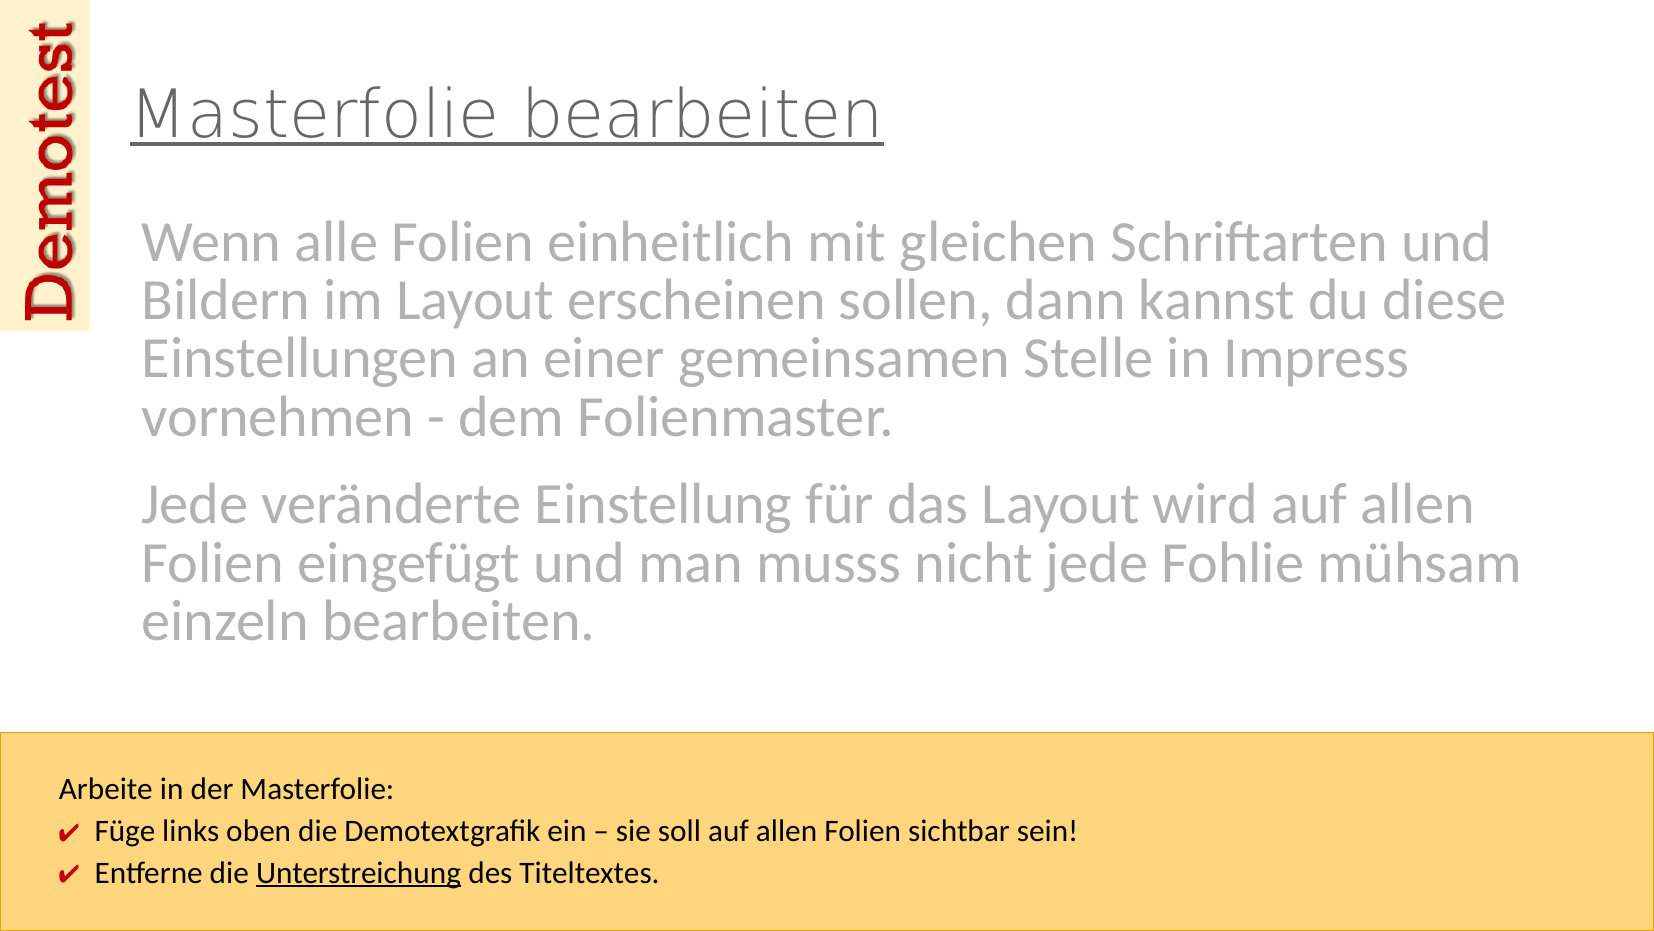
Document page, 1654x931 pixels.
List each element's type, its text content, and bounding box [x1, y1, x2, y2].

text_box Arbeite in der Masterfolie: Füge links oben die Demotextgrafik ein – sie soll auf allen Folien sichtbar sein! Entferne die Unterstreichung des Titeltextes. [0, 732, 1654, 931]
picture [0, 0, 90, 331]
list Wenn alle Folien einheitlich mit gleichen Schriftarten und Bildern im Layout erscheinen sollen, dann kannst du diese Einstellungen an einer gemeinsamen Stelle in Impress vornehmen - dem Folienmaster. Jede veränderte Einstellung für das Layout wird auf allen Folien eingefügt und man musss nicht jede Fohlie mühsam einzeln bearbeiten. [141, 217, 1571, 674]
title Masterfolie bearbeiten [129, 75, 1571, 154]
